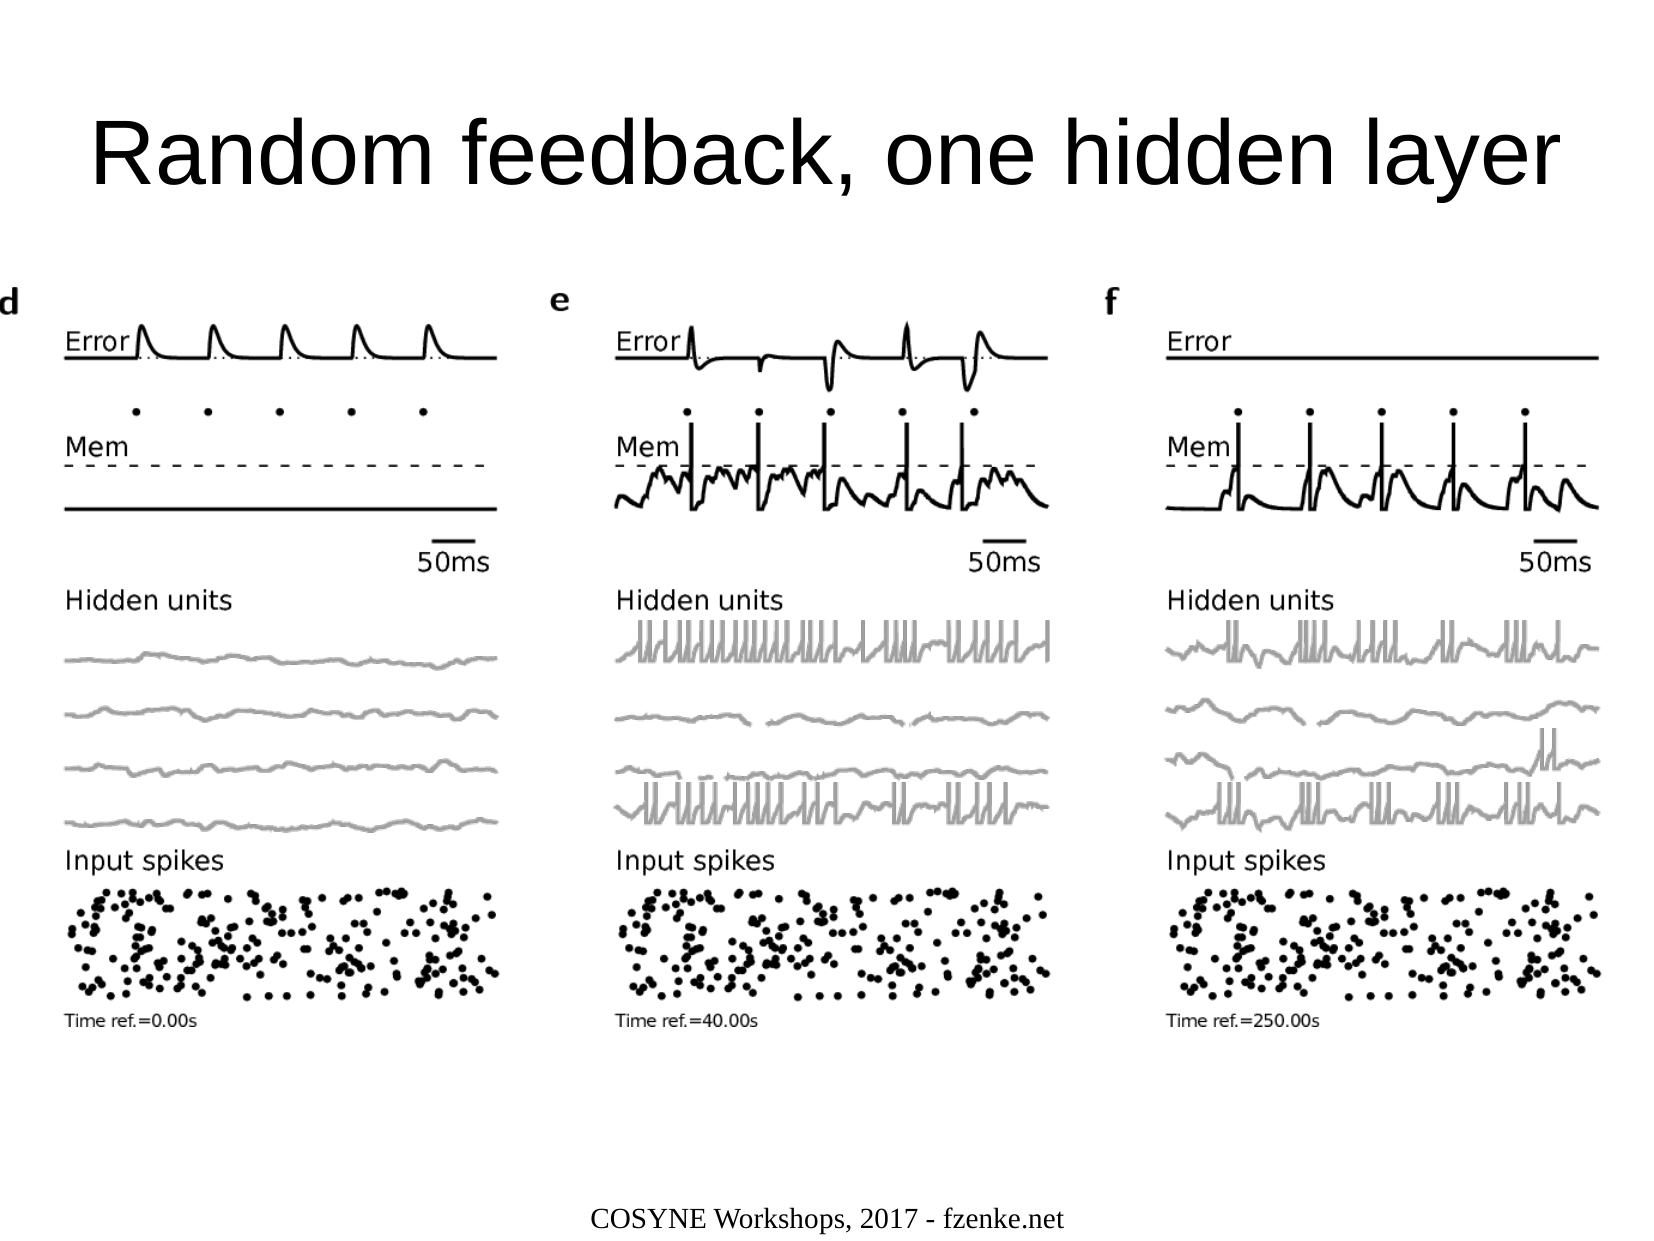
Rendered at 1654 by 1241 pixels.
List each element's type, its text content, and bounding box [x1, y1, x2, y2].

picture [0, 214, 1653, 1027]
title Random feedback, one hidden layer [82, 49, 1571, 214]
